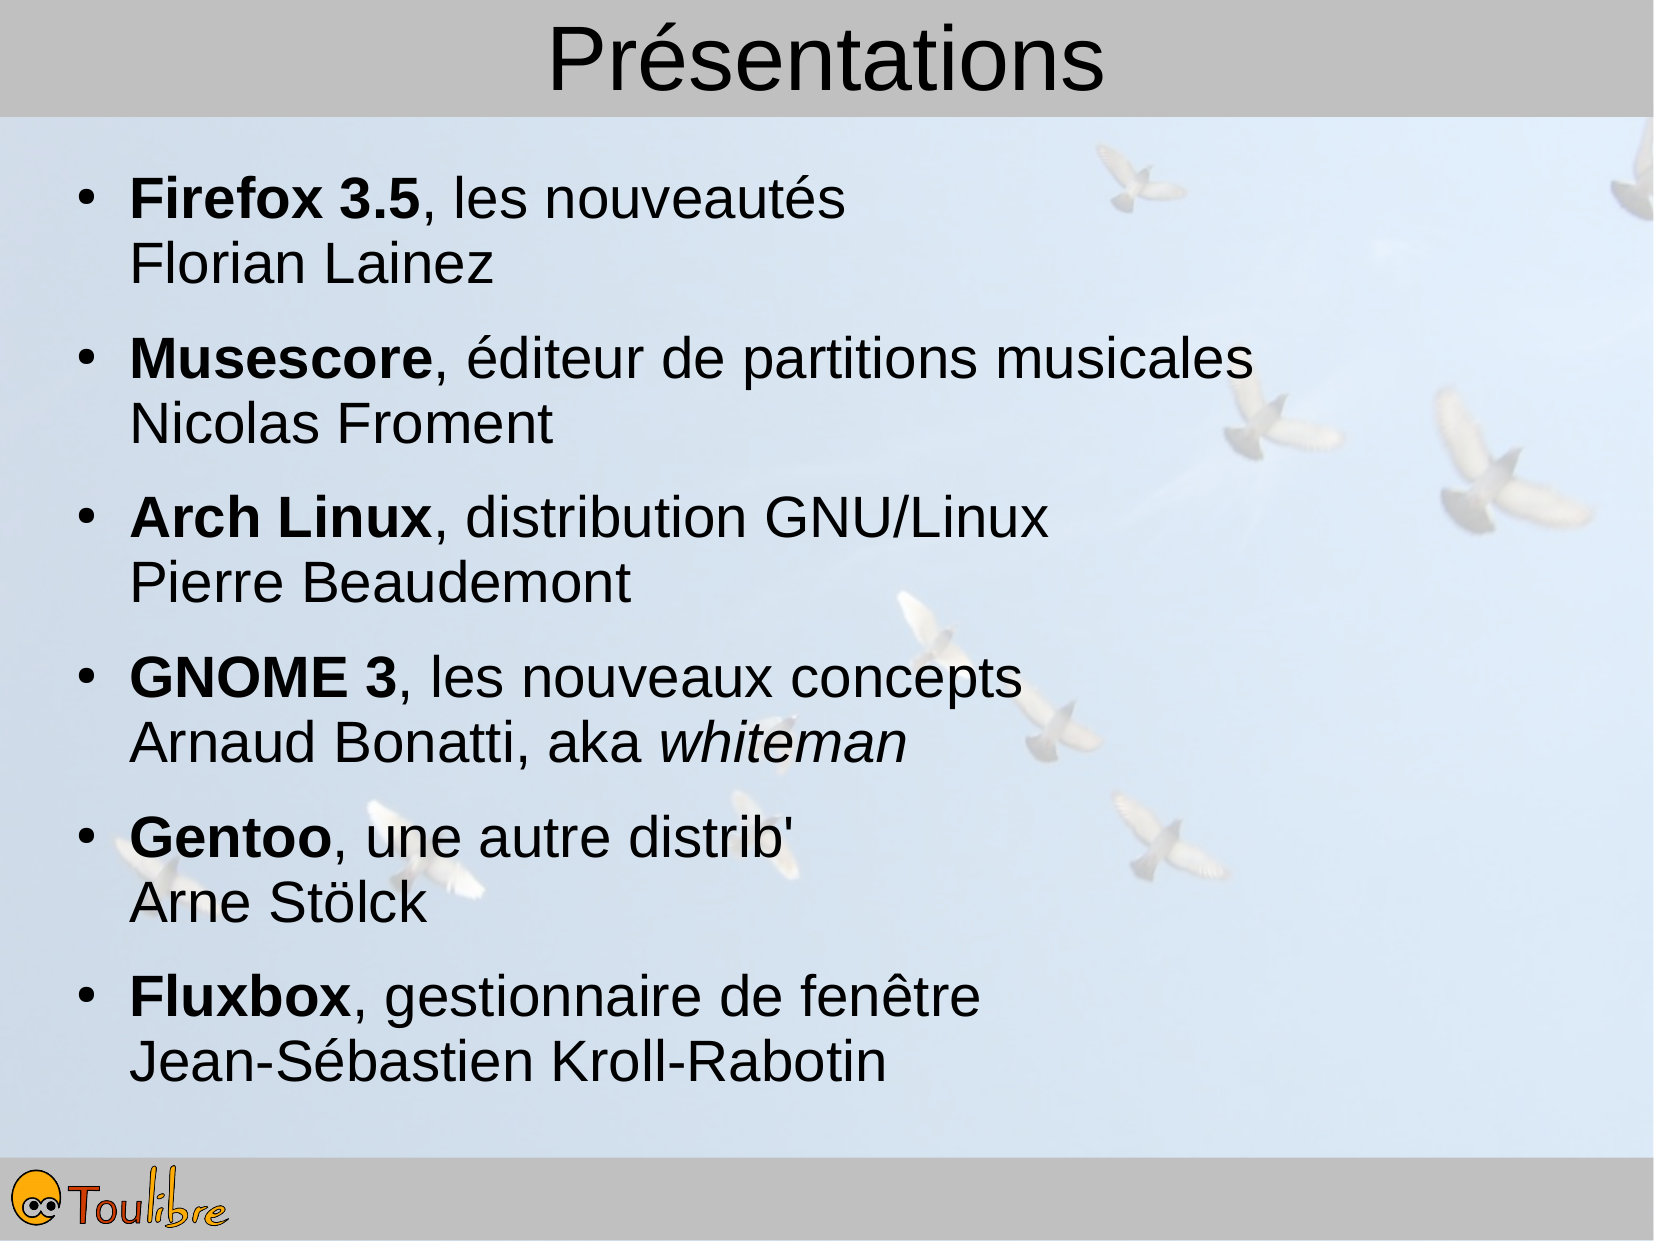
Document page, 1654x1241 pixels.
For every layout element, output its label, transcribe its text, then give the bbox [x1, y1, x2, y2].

picture [11, 1165, 229, 1228]
list Firefox 3.5, les nouveautés Florian Lainez Musescore, éditeur de partitions musicales Nicolas Froment Arch Linux, distribution GNU/Linux Pierre Beaudemont GNOME 3, les nouveaux concepts Arnaud Bonatti, aka whiteman Gentoo, une autre distrib' Arne Stölck Fluxbox, gestionnaire de fenêtre Jean-Sébastien Kroll-Rabotin [58, 166, 1616, 1132]
title Présentations [0, 0, 1654, 117]
